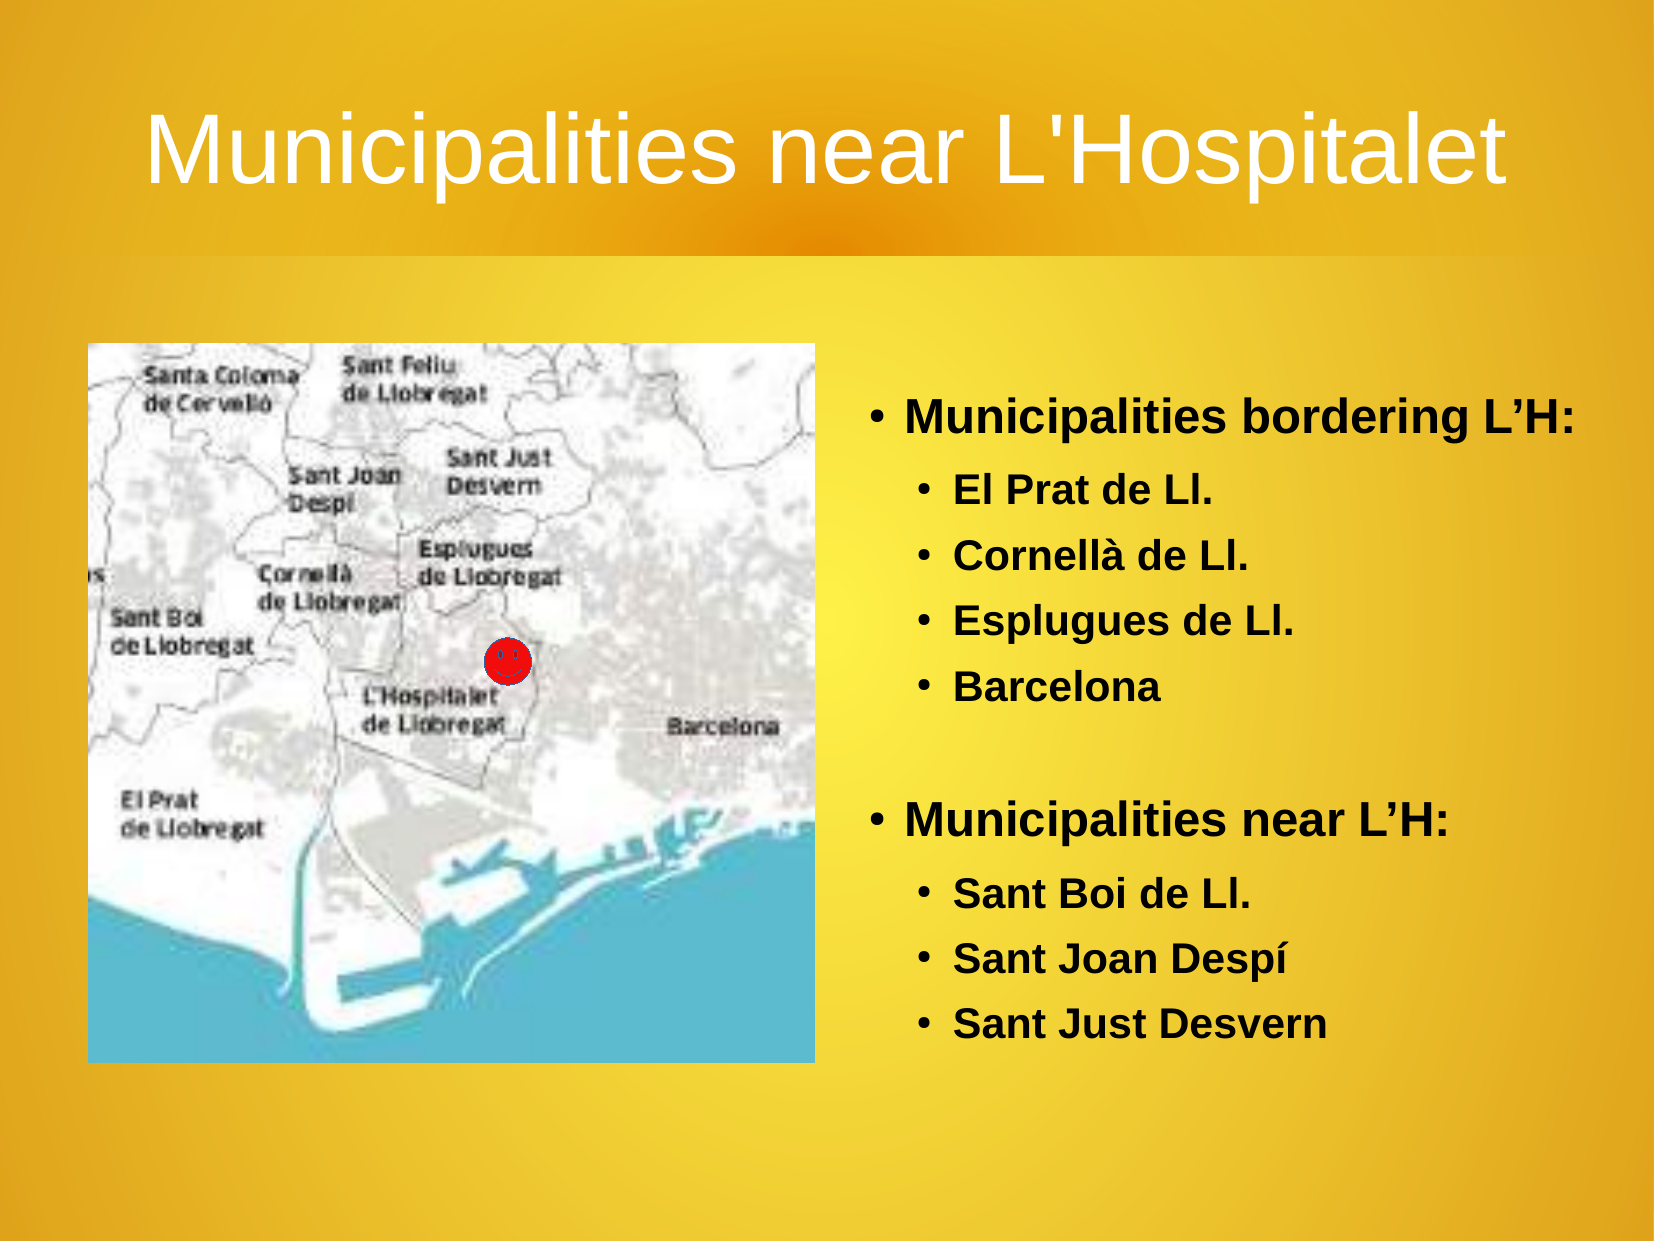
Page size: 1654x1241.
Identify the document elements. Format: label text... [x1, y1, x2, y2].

text_box [484, 637, 532, 686]
title Municipalities near L'Hospitalet [82, 47, 1571, 252]
list Municipalities bordering L’H: El Prat de Ll. Cornellà de Ll. Esplugues de Ll. Barcelona Municipalities near L’H: Sant Boi de Ll. Sant Joan Despí Sant Just Desvern [856, 389, 1583, 1109]
picture [88, 343, 815, 1063]
